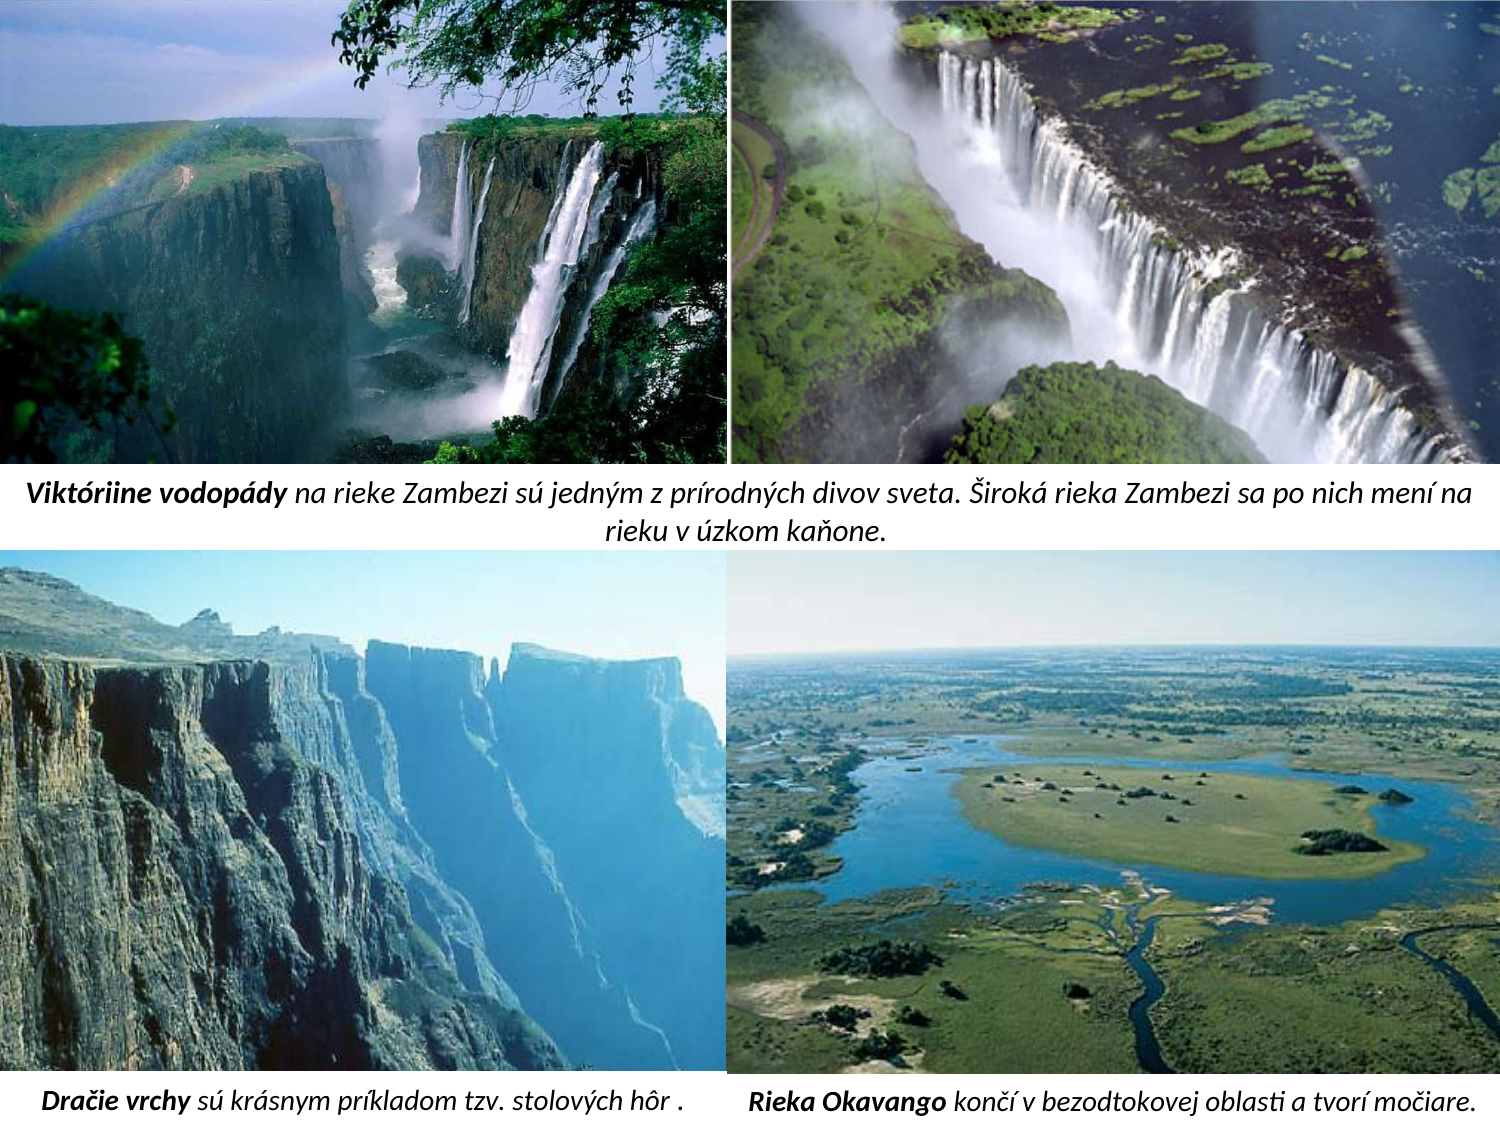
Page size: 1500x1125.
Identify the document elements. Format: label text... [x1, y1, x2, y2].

text_box Dračie vrchy sú krásnym príkladom tzv. stolových hôr . [0, 1071, 727, 1125]
picture [0, 0, 727, 464]
text_box Viktóriine vodopády na rieke Zambezi sú jedným z prírodných divov sveta. Široká rieka Zambezi sa po nich mení na rieku v úzkom kaňone. [0, 464, 1500, 550]
picture [0, 550, 1500, 1074]
picture [730, 0, 1500, 464]
text_box Rieka Okavango končí v bezodtokovej oblasti a tvorí močiare. [726, 1074, 1500, 1125]
